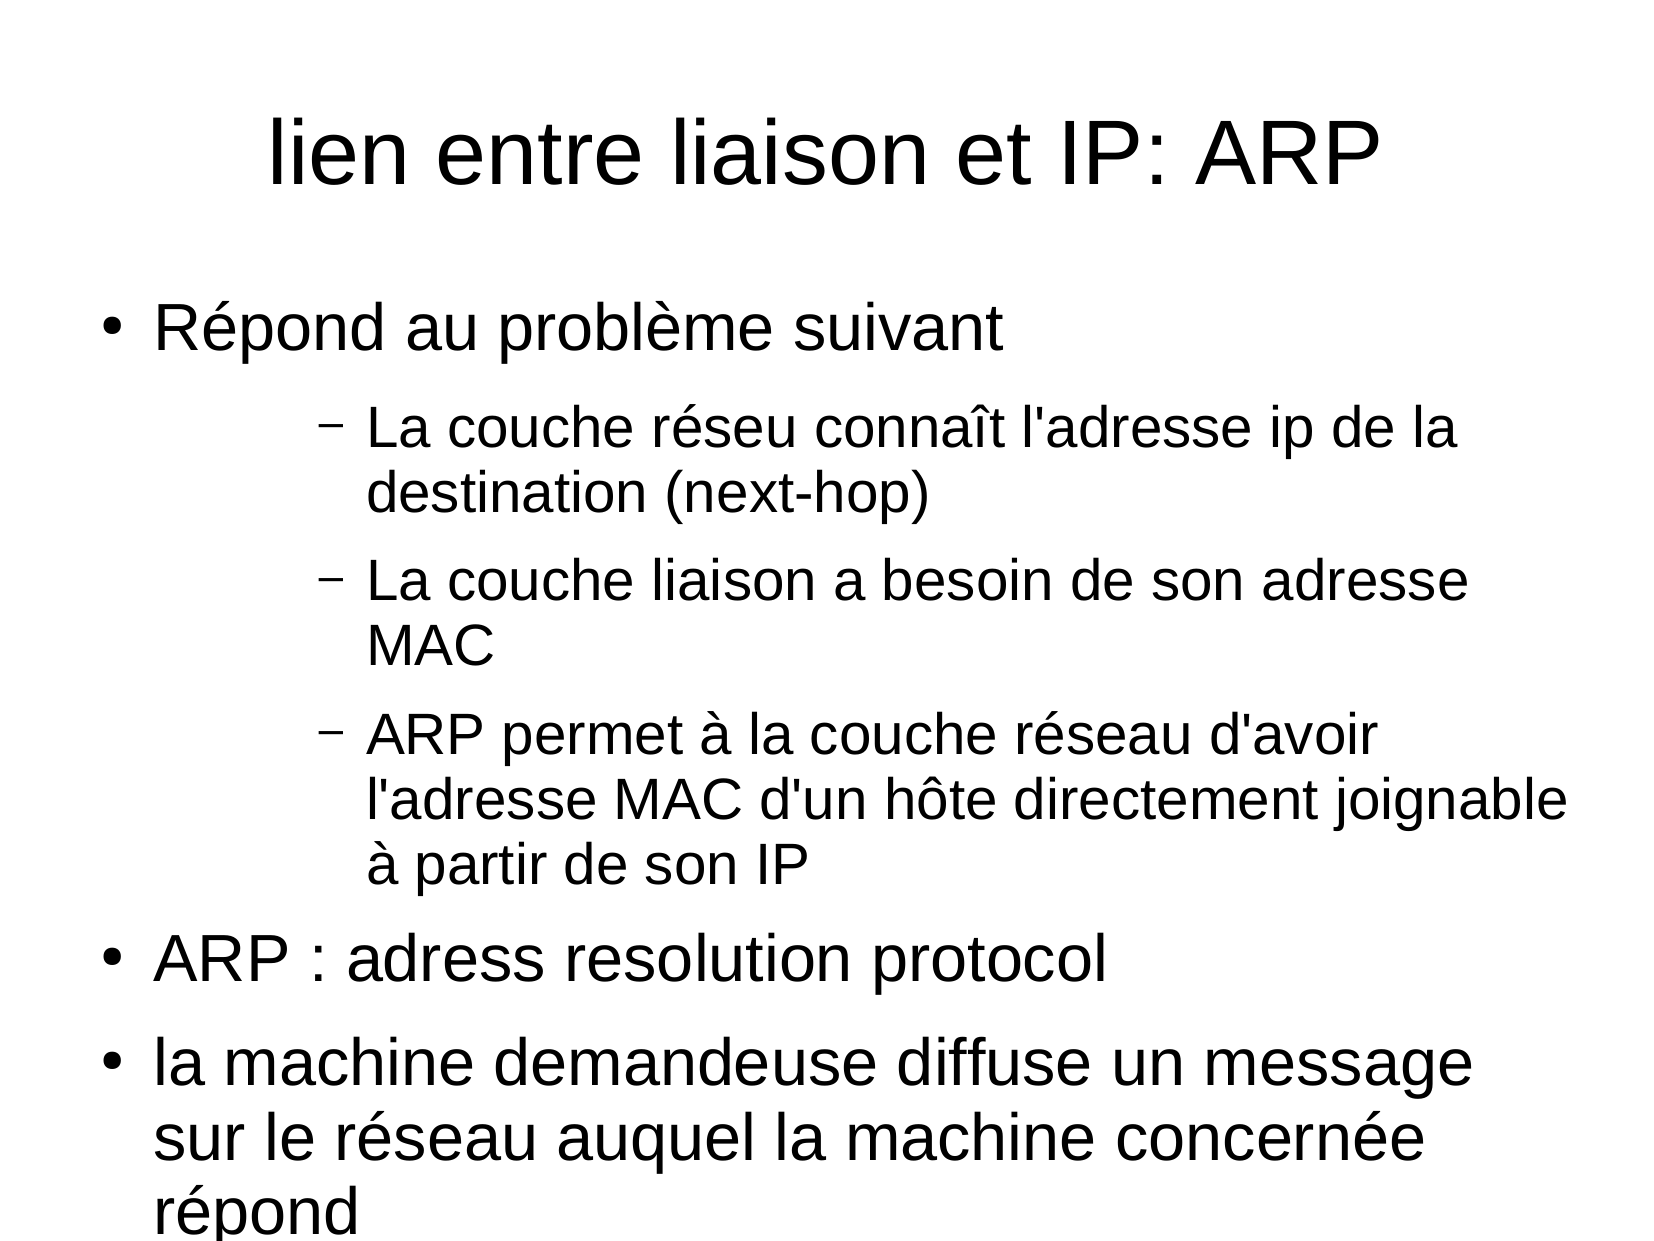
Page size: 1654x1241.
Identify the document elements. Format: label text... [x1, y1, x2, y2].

title lien entre liaison et IP: ARP [82, 49, 1571, 257]
list Répond au problème suivant La couche réseu connaît l'adresse ip de la destination (next-hop) La couche liaison a besoin de son adresse MAC ARP permet à la couche réseau d'avoir l'adresse MAC d'un hôte directement joignable à partir de son IP ARP : adress resolution protocol la machine demandeuse diffuse un message sur le réseau auquel la machine concernée répond [82, 290, 1571, 1241]
